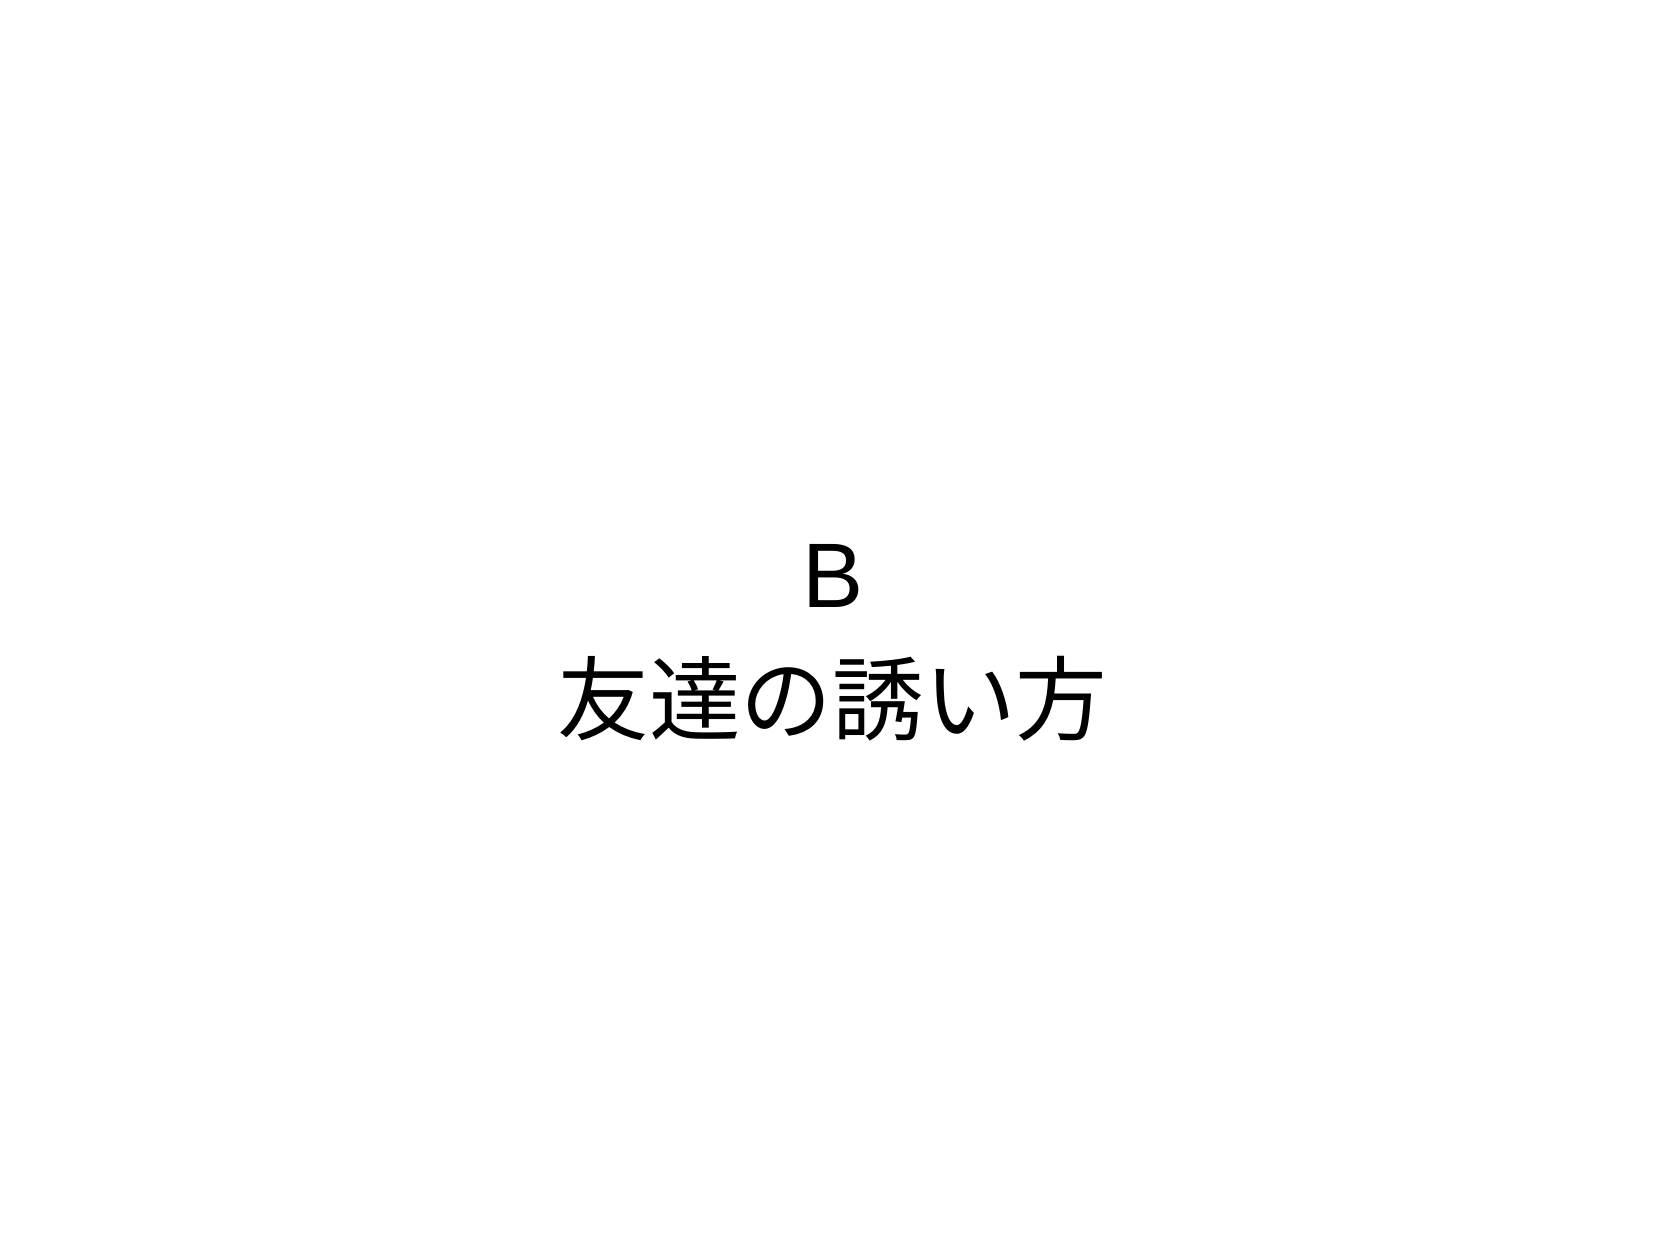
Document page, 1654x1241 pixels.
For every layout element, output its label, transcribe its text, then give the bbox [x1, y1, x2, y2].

title B 友達の誘い方 [88, 538, 1577, 746]
